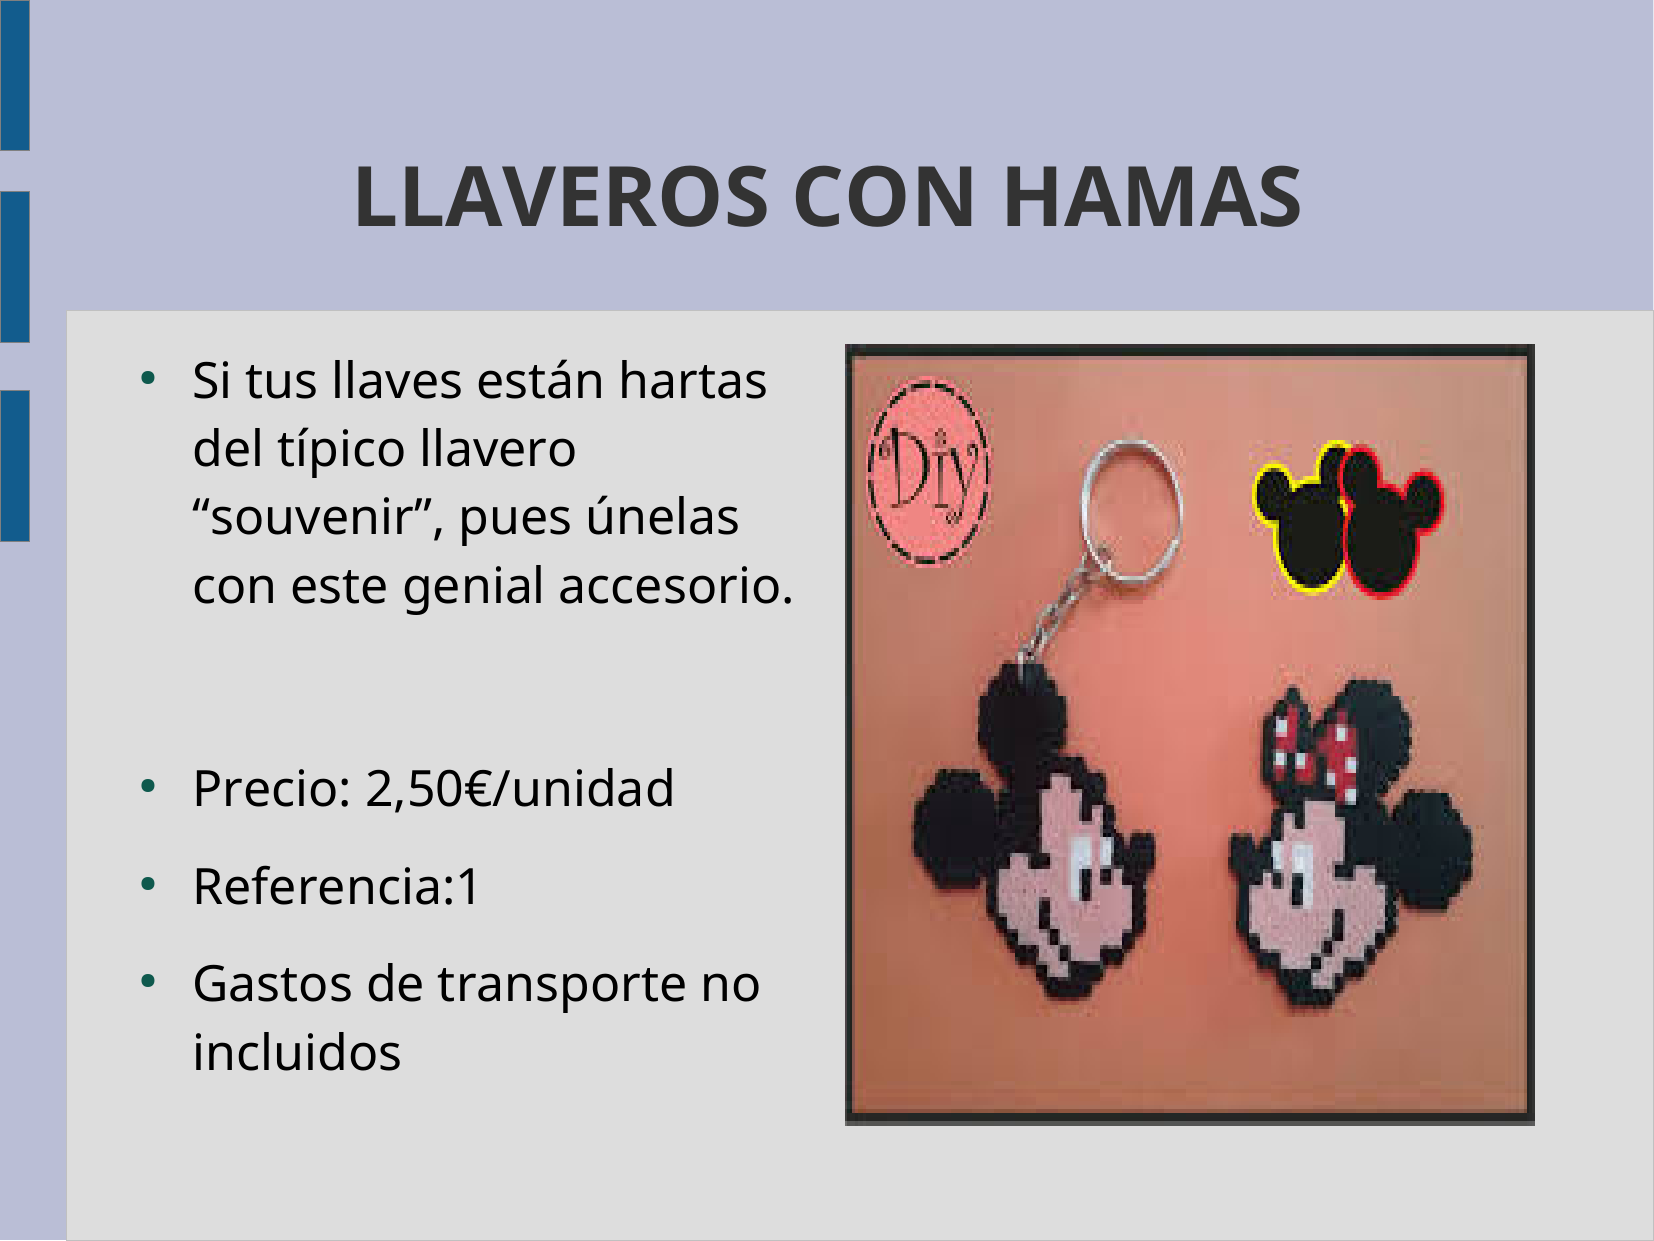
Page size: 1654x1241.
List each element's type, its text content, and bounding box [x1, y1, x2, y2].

title LLAVEROS CON HAMAS [121, 91, 1534, 299]
list Si tus llaves están hartas del típico llavero “souvenir”, pues únelas con este genial accesorio. [121, 344, 811, 718]
picture [845, 344, 1535, 1127]
list Precio: 2,50€/unidad Referencia:1 Gastos de transporte no incluidos [121, 752, 811, 1126]
